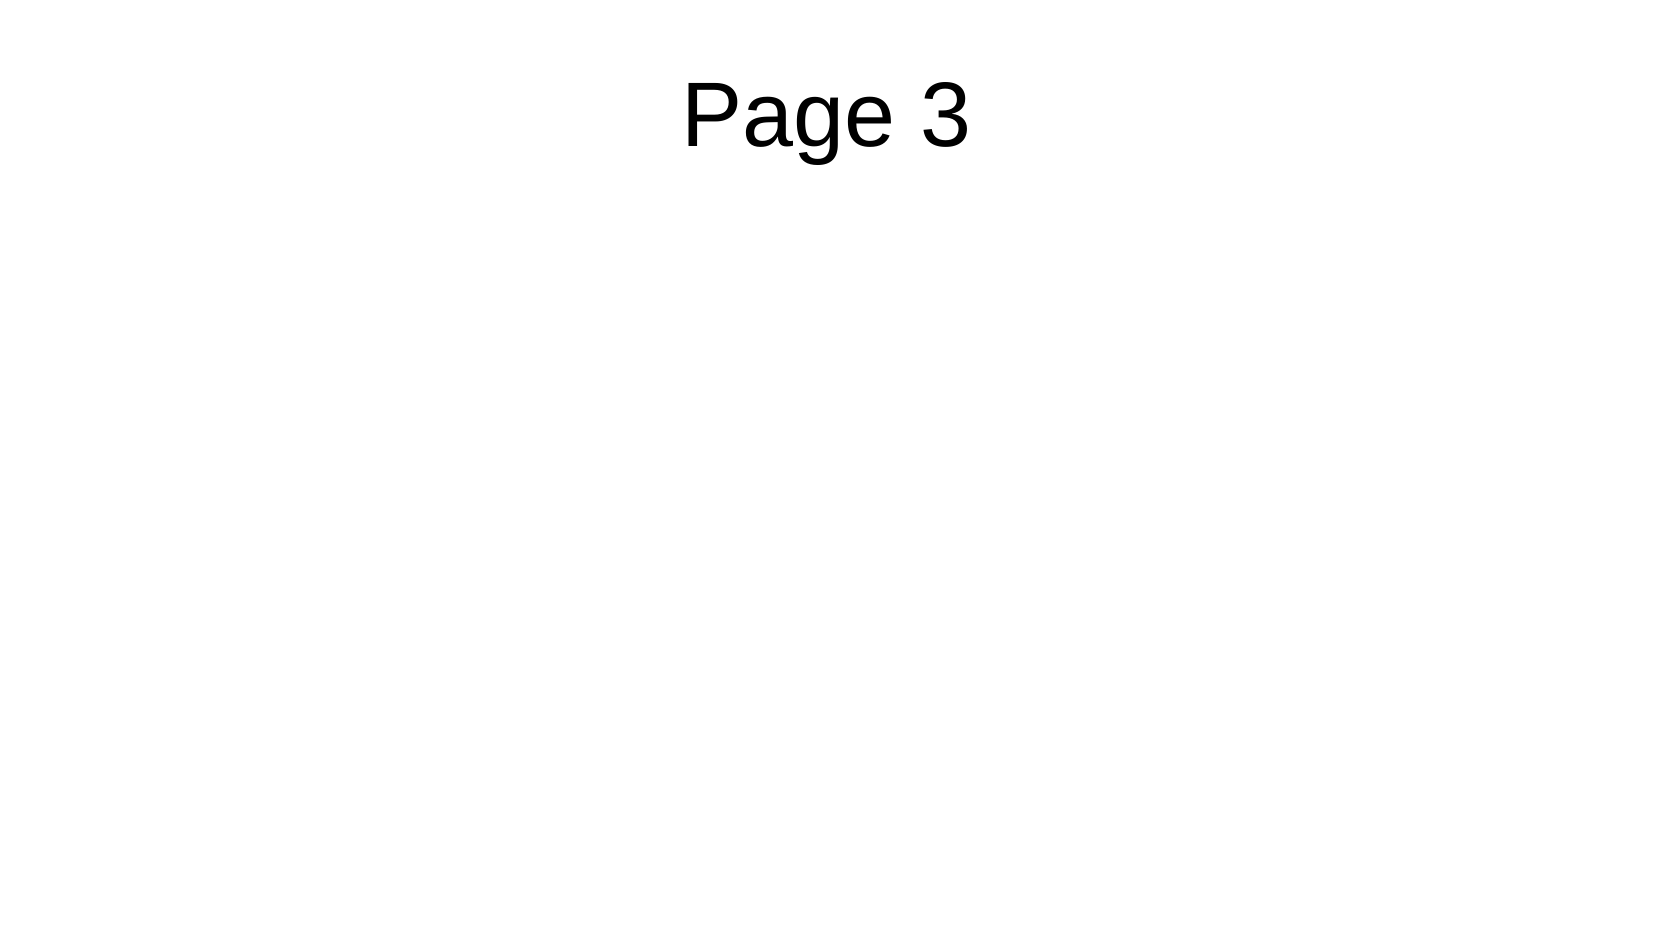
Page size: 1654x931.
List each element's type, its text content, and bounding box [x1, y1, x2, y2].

title Page 3 [82, 37, 1571, 193]
